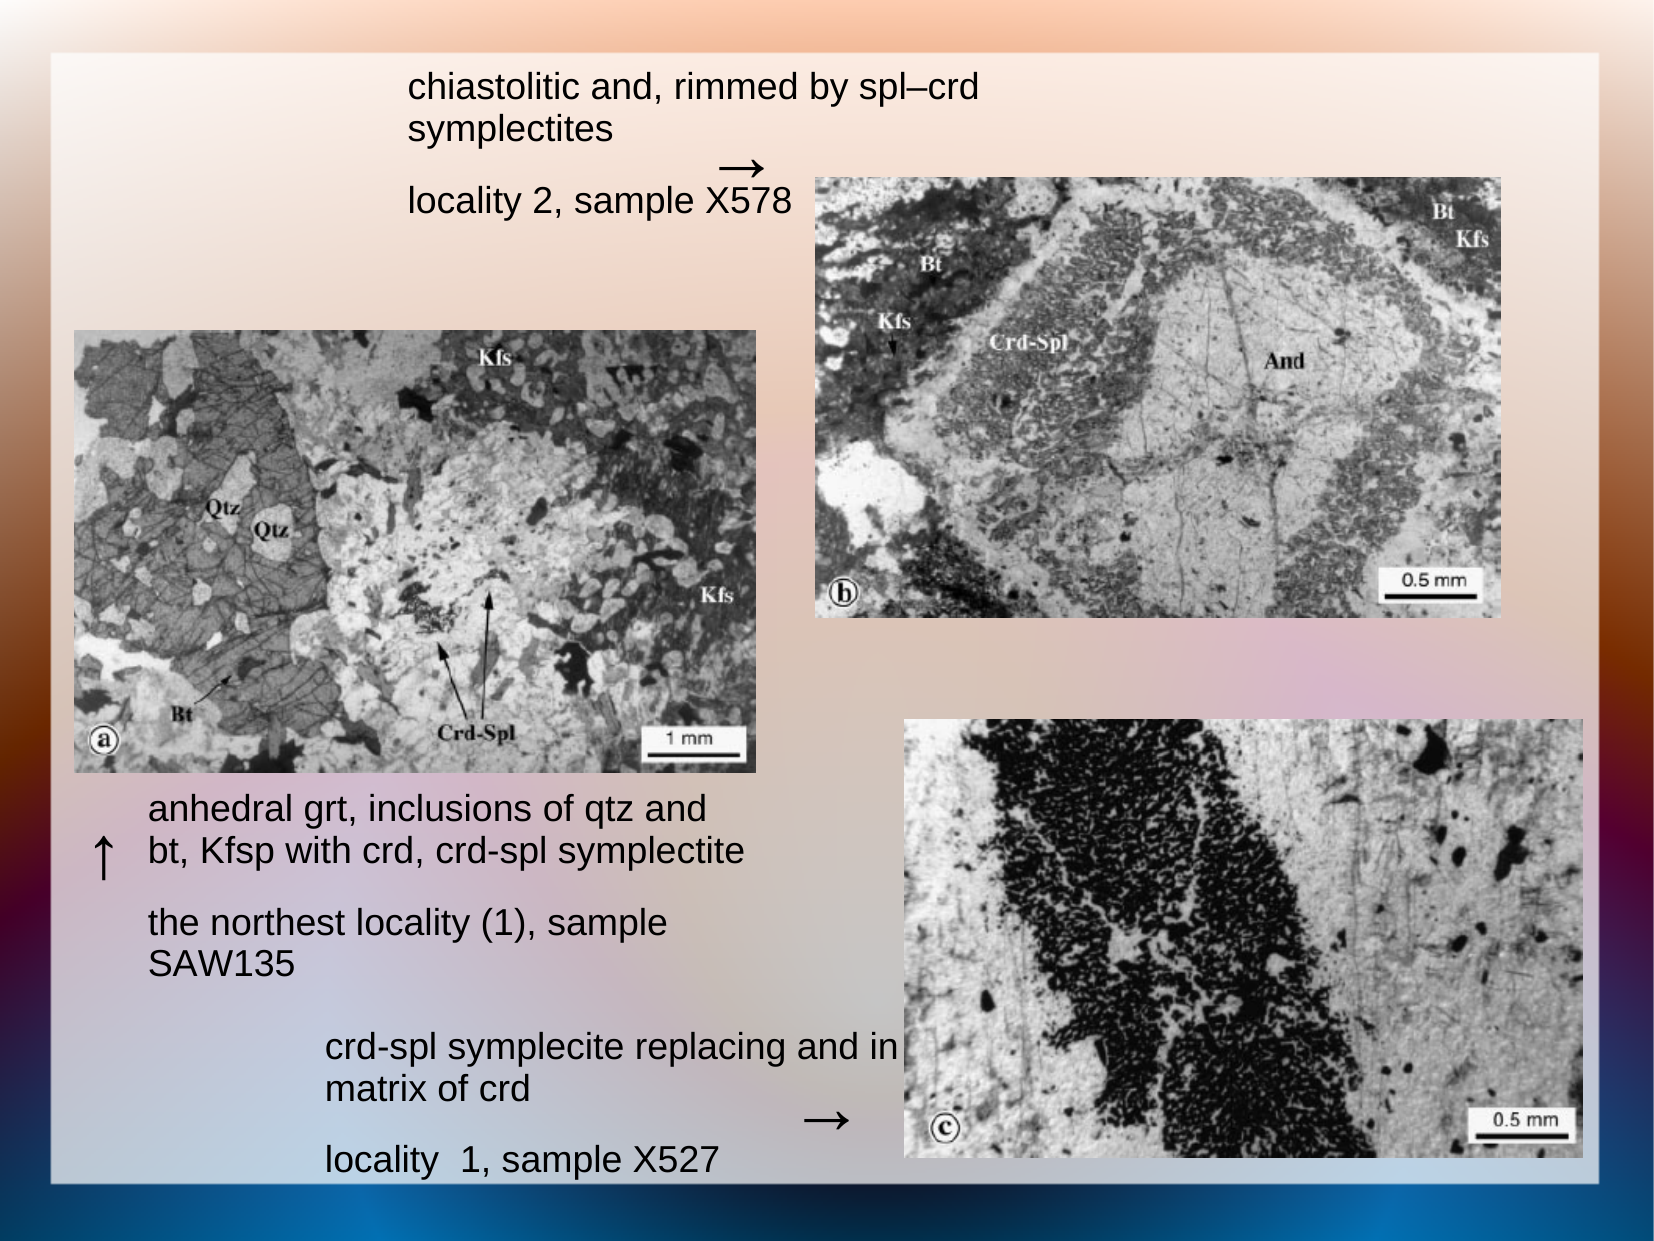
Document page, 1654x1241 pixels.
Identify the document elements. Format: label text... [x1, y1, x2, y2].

text_box ↑ [35, 803, 176, 903]
list anhedral grt, inclusions of qtz and bt, Kfsp with crd, crd-spl symplectite the northest locality (1), sample SAW135 [77, 787, 756, 986]
text_box → [654, 106, 816, 235]
list crd-spl symplecite replacing and in matrix of crd locality 1, sample X527 [254, 1025, 934, 1182]
picture [0, 0, 1654, 1241]
list chiastolitic and, rimmed by spl–crd symplectites locality 2, sample X578 [336, 65, 1063, 272]
